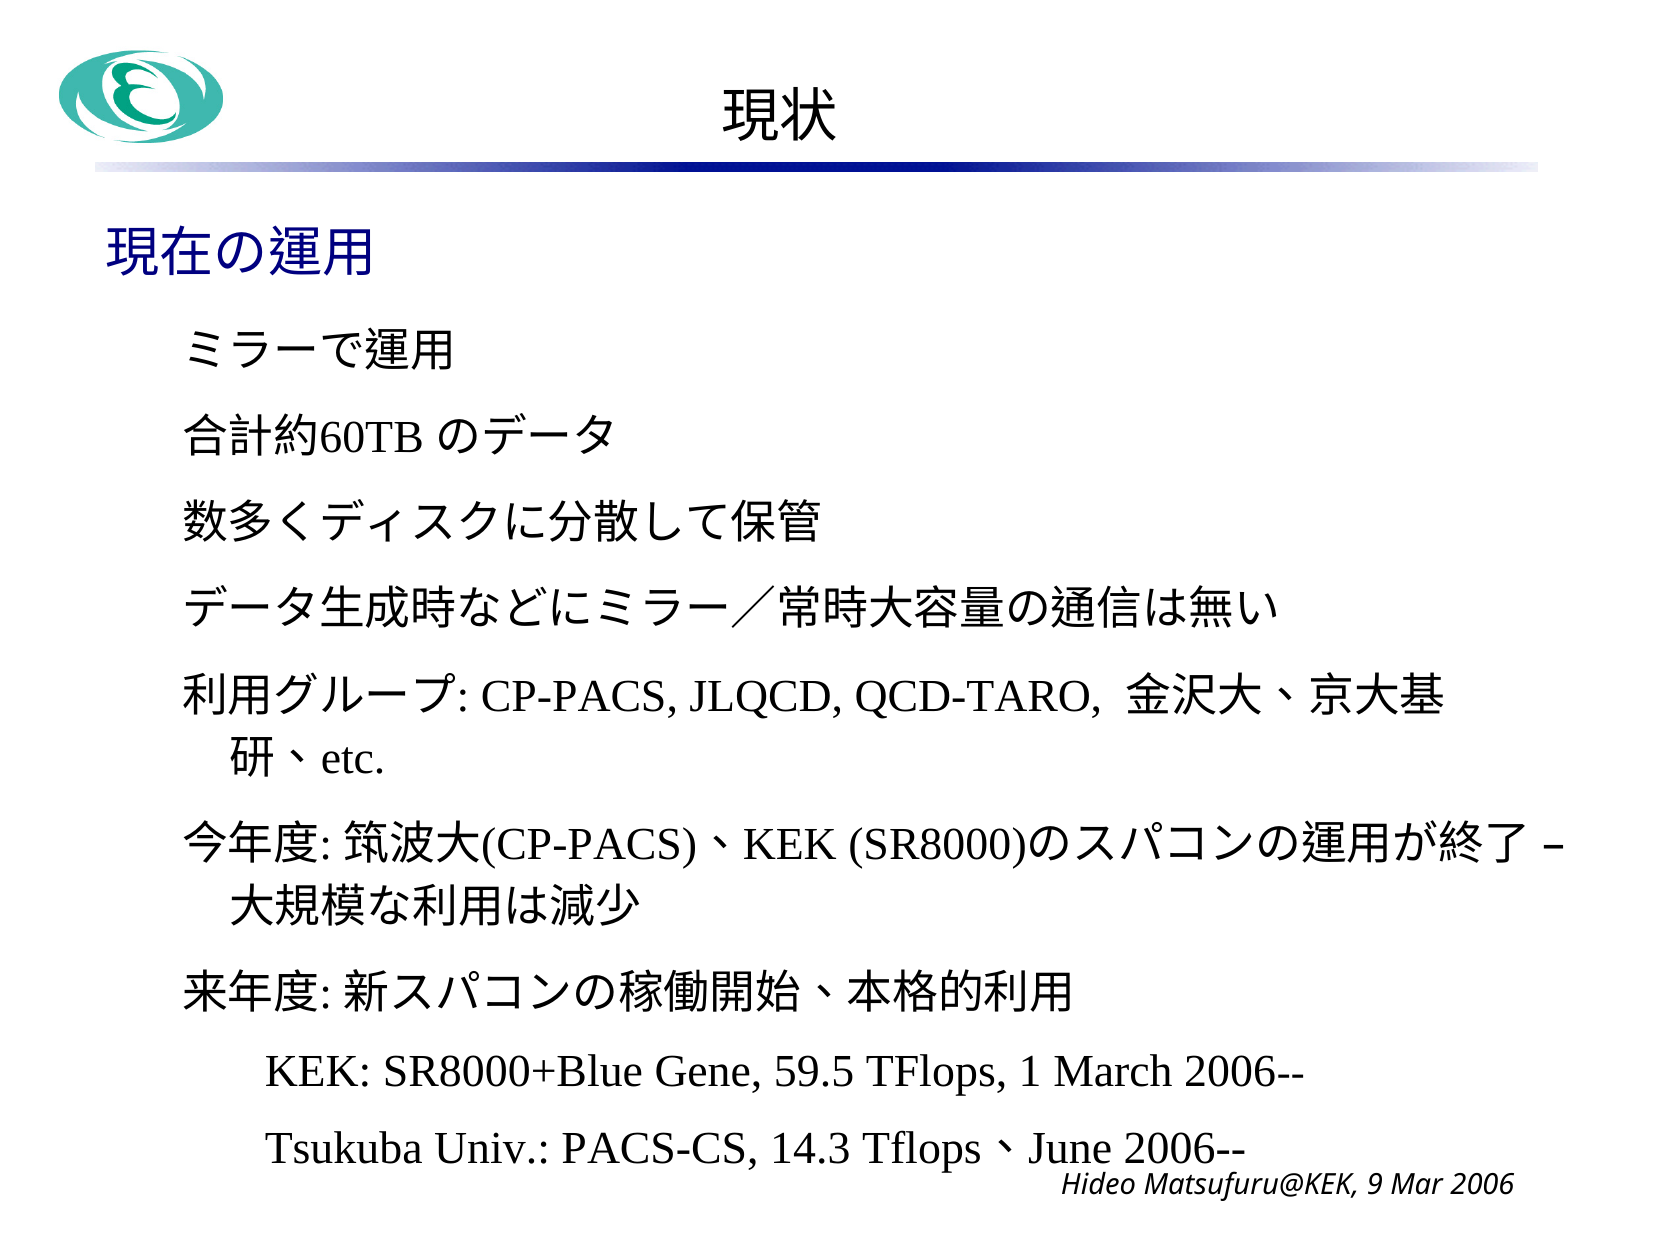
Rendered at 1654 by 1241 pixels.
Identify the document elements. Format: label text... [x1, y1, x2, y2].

title 現状 [150, 61, 1410, 168]
picture [95, 162, 1538, 172]
picture [52, 41, 230, 152]
list 現在の運用 ミラーで運用 合計約60TB のデータ 数多くディスクに分散して保管 データ生成時などにミラー／常時大容量の通信は無い 利用グループ: CP-PACS, JLQCD, QCD-TARO, 金沢大、京大基研、etc. 今年度: 筑波大(CP-PACS)、KEK (SR8000)のスパコンの運用が終了 – 大規模な利用は減少 来年度: 新スパコンの稼働開始、本格的利用 KEK: SR8000+Blue Gene, 59.5 TFlops, 1 March 2006-- Tsukuba Univ.: PACS-CS, 14.3 Tflops、June 2006-- [87, 213, 1588, 1125]
